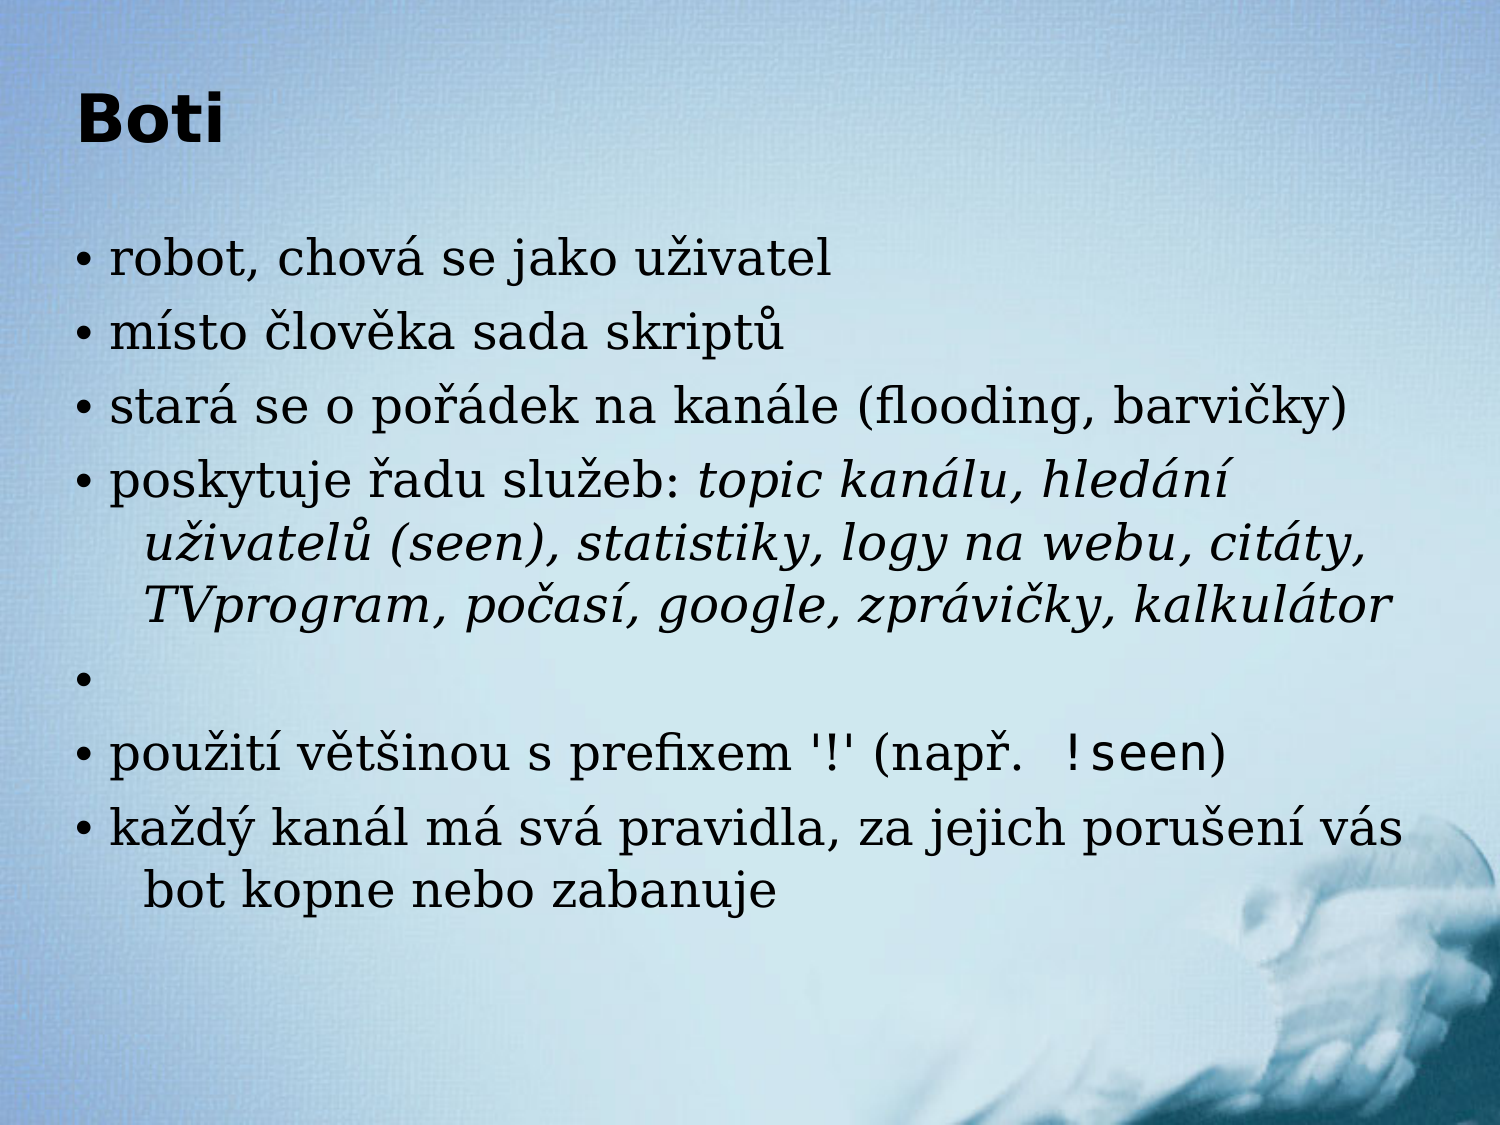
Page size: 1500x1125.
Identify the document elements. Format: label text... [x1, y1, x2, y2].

text_box Boti [75, 75, 1463, 153]
text_box robot, chová se jako uživatel místo člověka sada skriptů stará se o pořádek na kanále (flooding, barvičky) poskytuje řadu služeb: topic kanálu, hledání uživatelů (seen), statistiky, logy na webu, citáty, TVprogram, počasí, google, zprávičky, kalkulátor použití většinou s prefixem '!' (např. !seen) každý kanál má svá pravidla, za jejich porušení vás bot kopne nebo zabanuje [75, 225, 1426, 915]
picture [0, 0, 1500, 1125]
